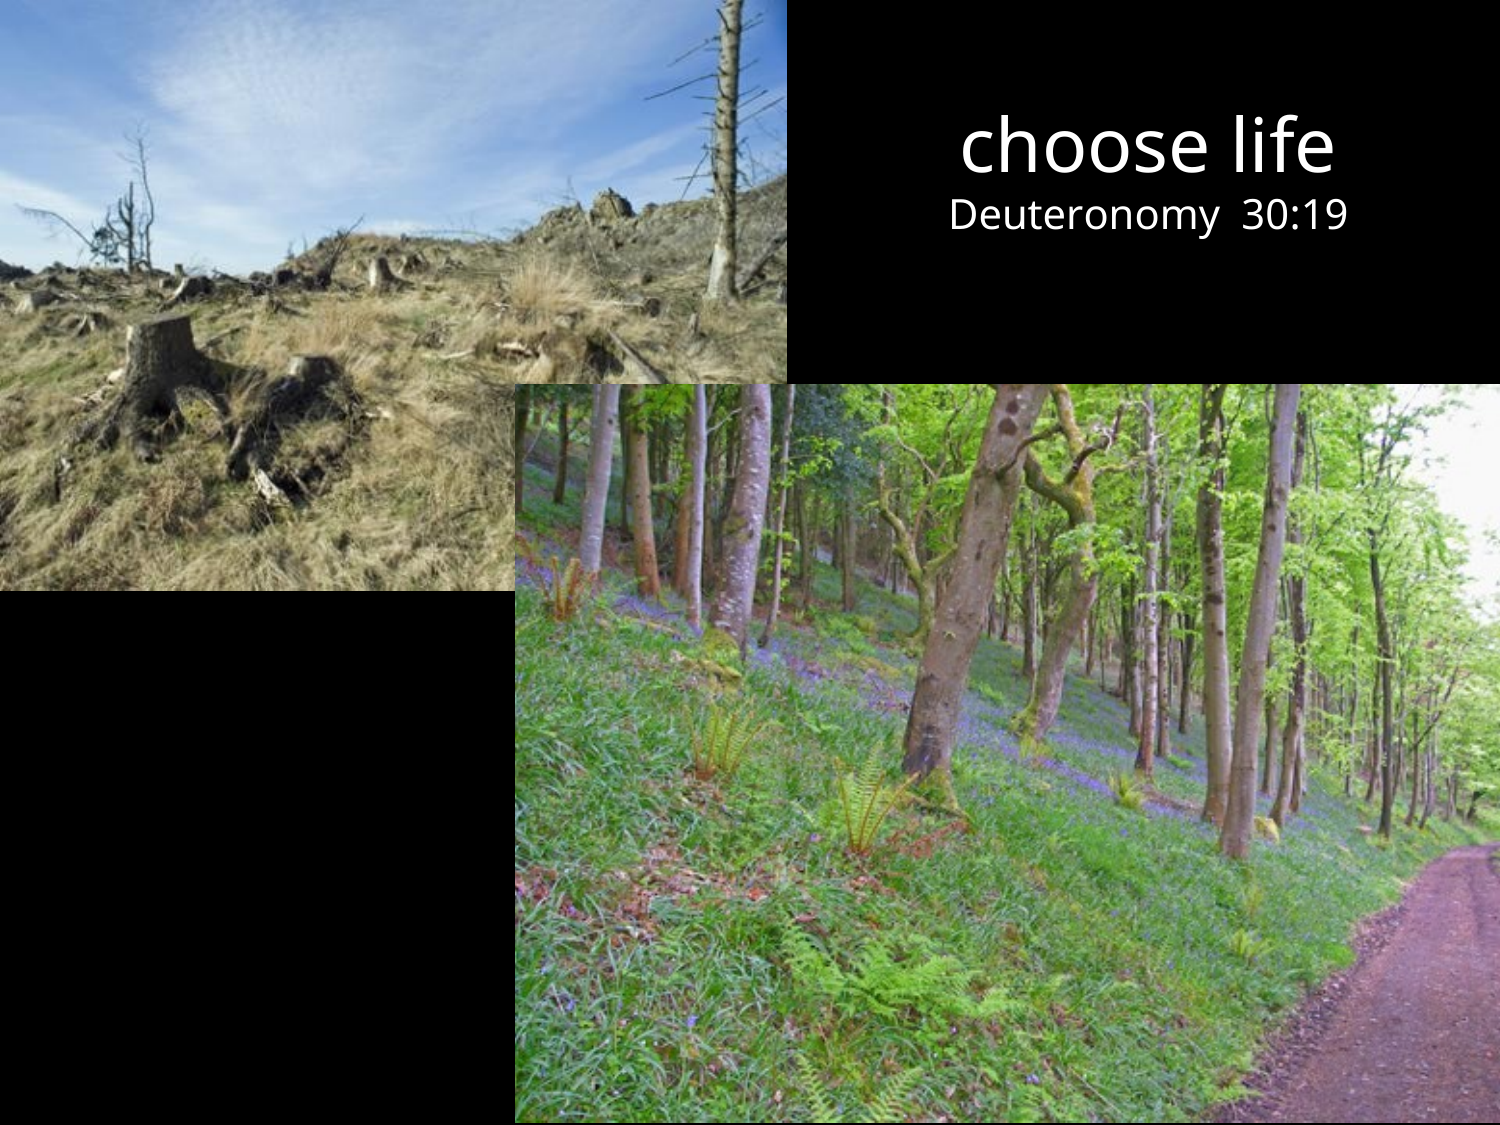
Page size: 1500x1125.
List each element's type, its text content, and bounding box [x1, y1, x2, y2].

picture [0, 0, 1500, 1123]
text_box choose life Deuteronomy 30:19 [797, 0, 1500, 381]
